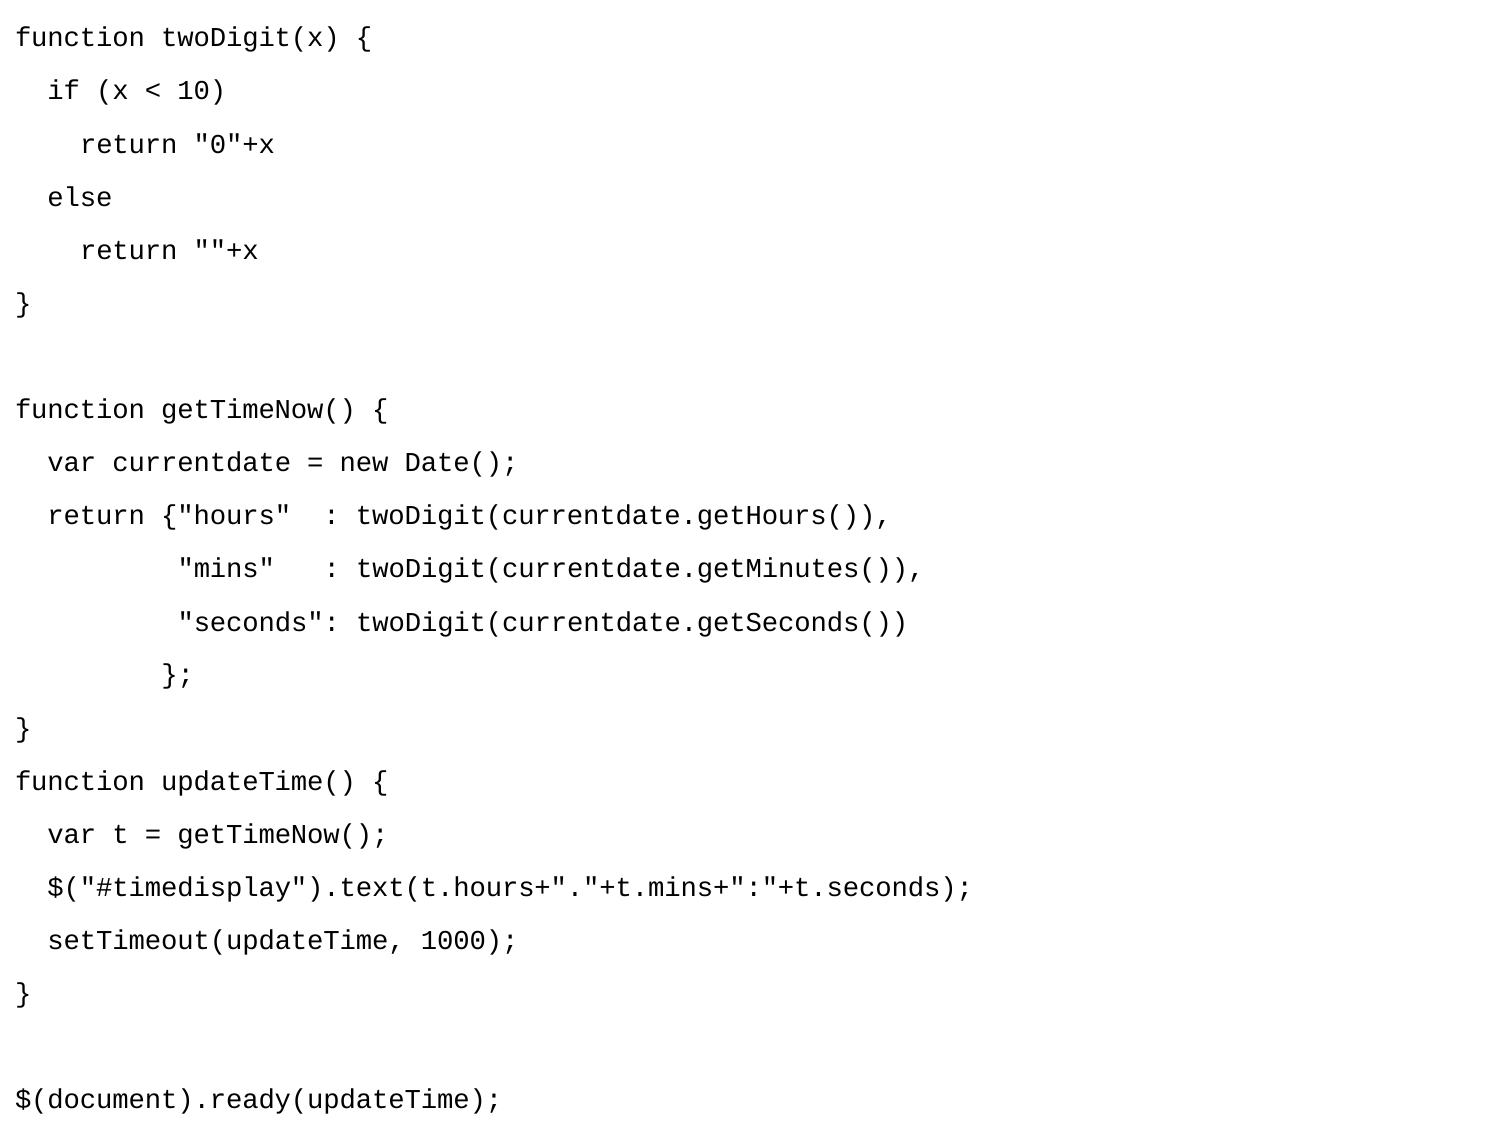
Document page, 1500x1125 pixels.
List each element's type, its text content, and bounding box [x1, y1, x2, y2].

list function twoDigit(x) { if (x < 10) return "0"+x else return ""+x } function getTimeNow() { var currentdate = new Date(); return {"hours" : twoDigit(currentdate.getHours()), "mins" : twoDigit(currentdate.getMinutes()), "seconds": twoDigit(currentdate.getSeconds()) }; } function updateTime() { var t = getTimeNow(); $("#timedisplay").text(t.hours+"."+t.mins+":"+t.seconds); setTimeout(updateTime, 1000); } $(document).ready(updateTime); [0, 19, 1500, 1125]
